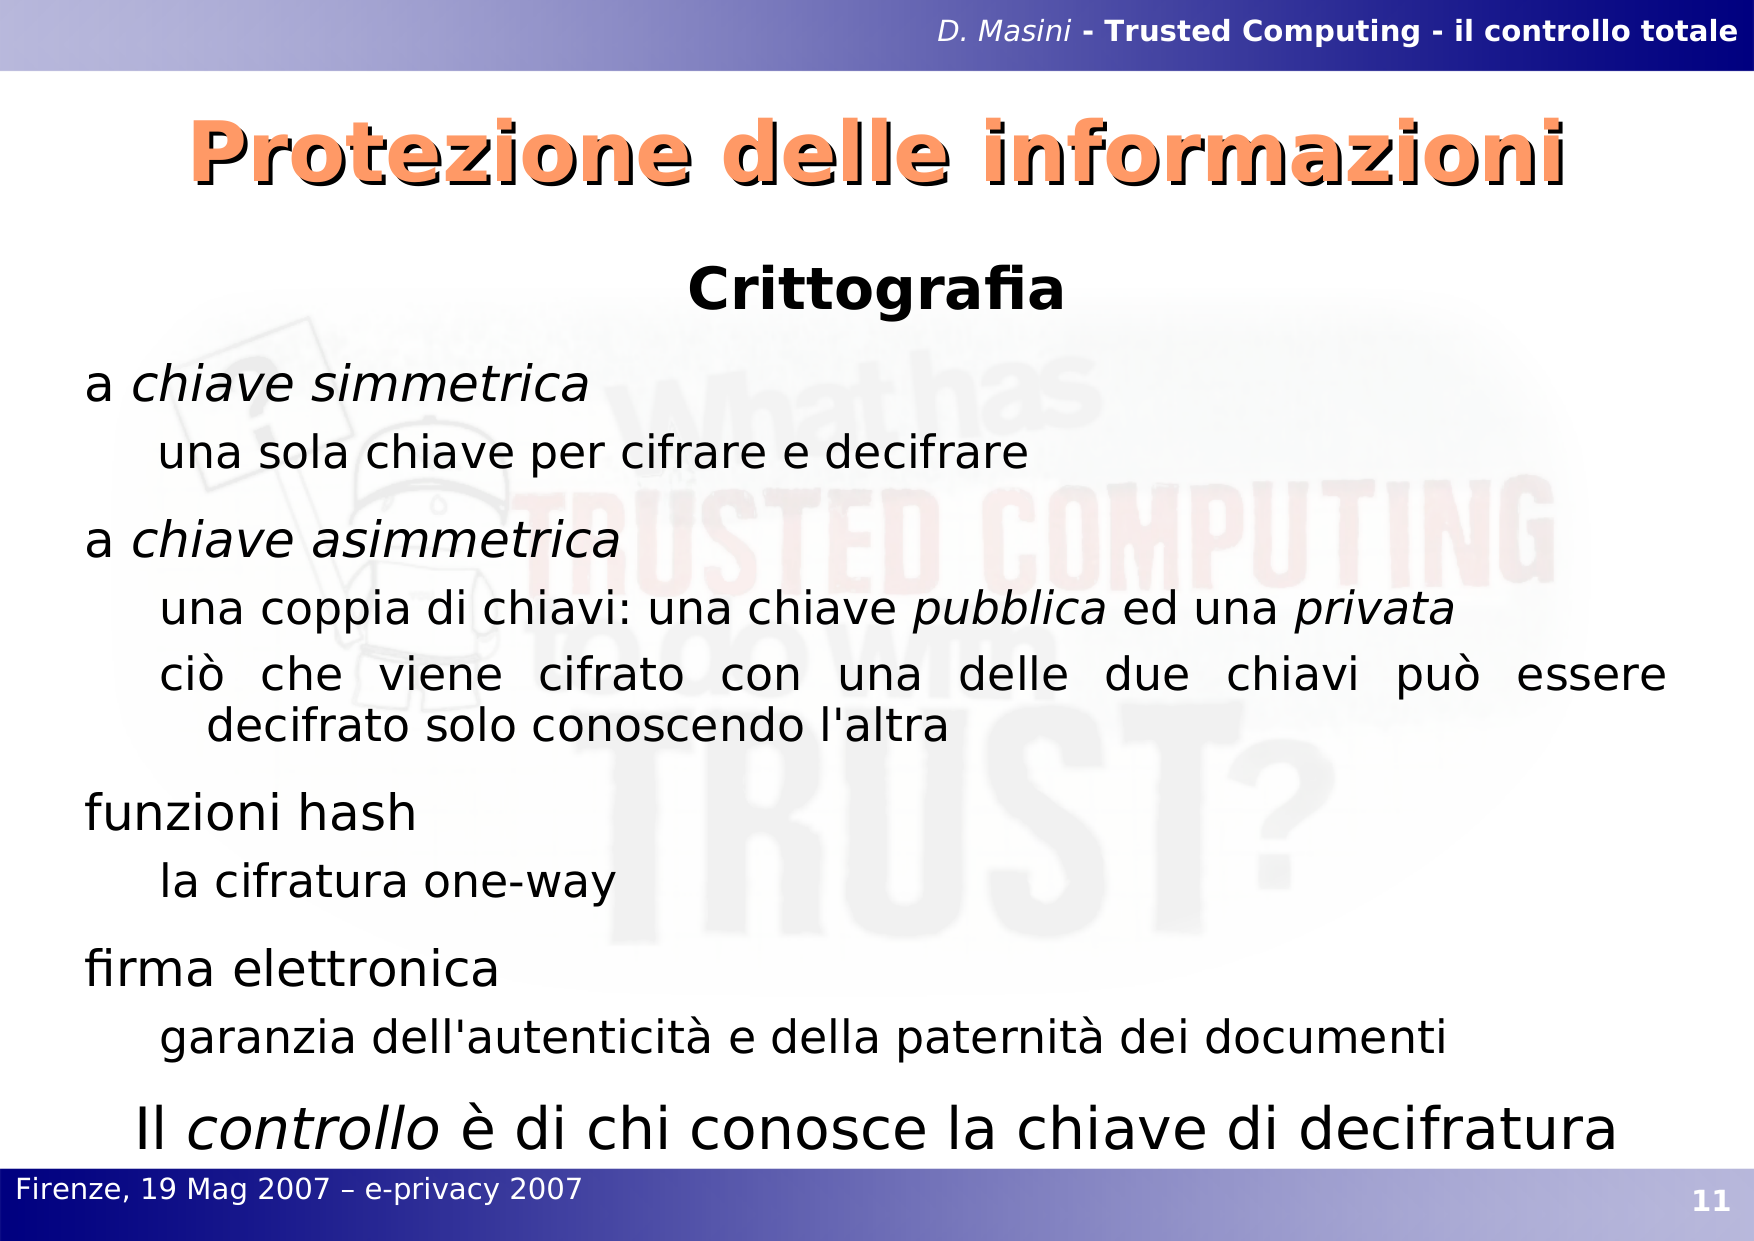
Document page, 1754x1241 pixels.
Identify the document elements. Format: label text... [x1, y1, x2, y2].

title Protezione delle informazioni [87, 49, 1667, 257]
list Crittografia a chiave simmetrica una sola chiave per cifrare e decifrare a chiave asimmetrica una coppia di chiavi: una chiave pubblica ed una privata ciò che viene cifrato con una delle due chiavi può essere decifrato solo conoscendo l'altra funzioni hash la cifratura one-way firma elettronica garanzia dell'autenticità e della paternità dei documenti Il controllo è di chi conosce la chiave di decifratura [84, 257, 1670, 1166]
picture [0, 0, 1754, 1241]
